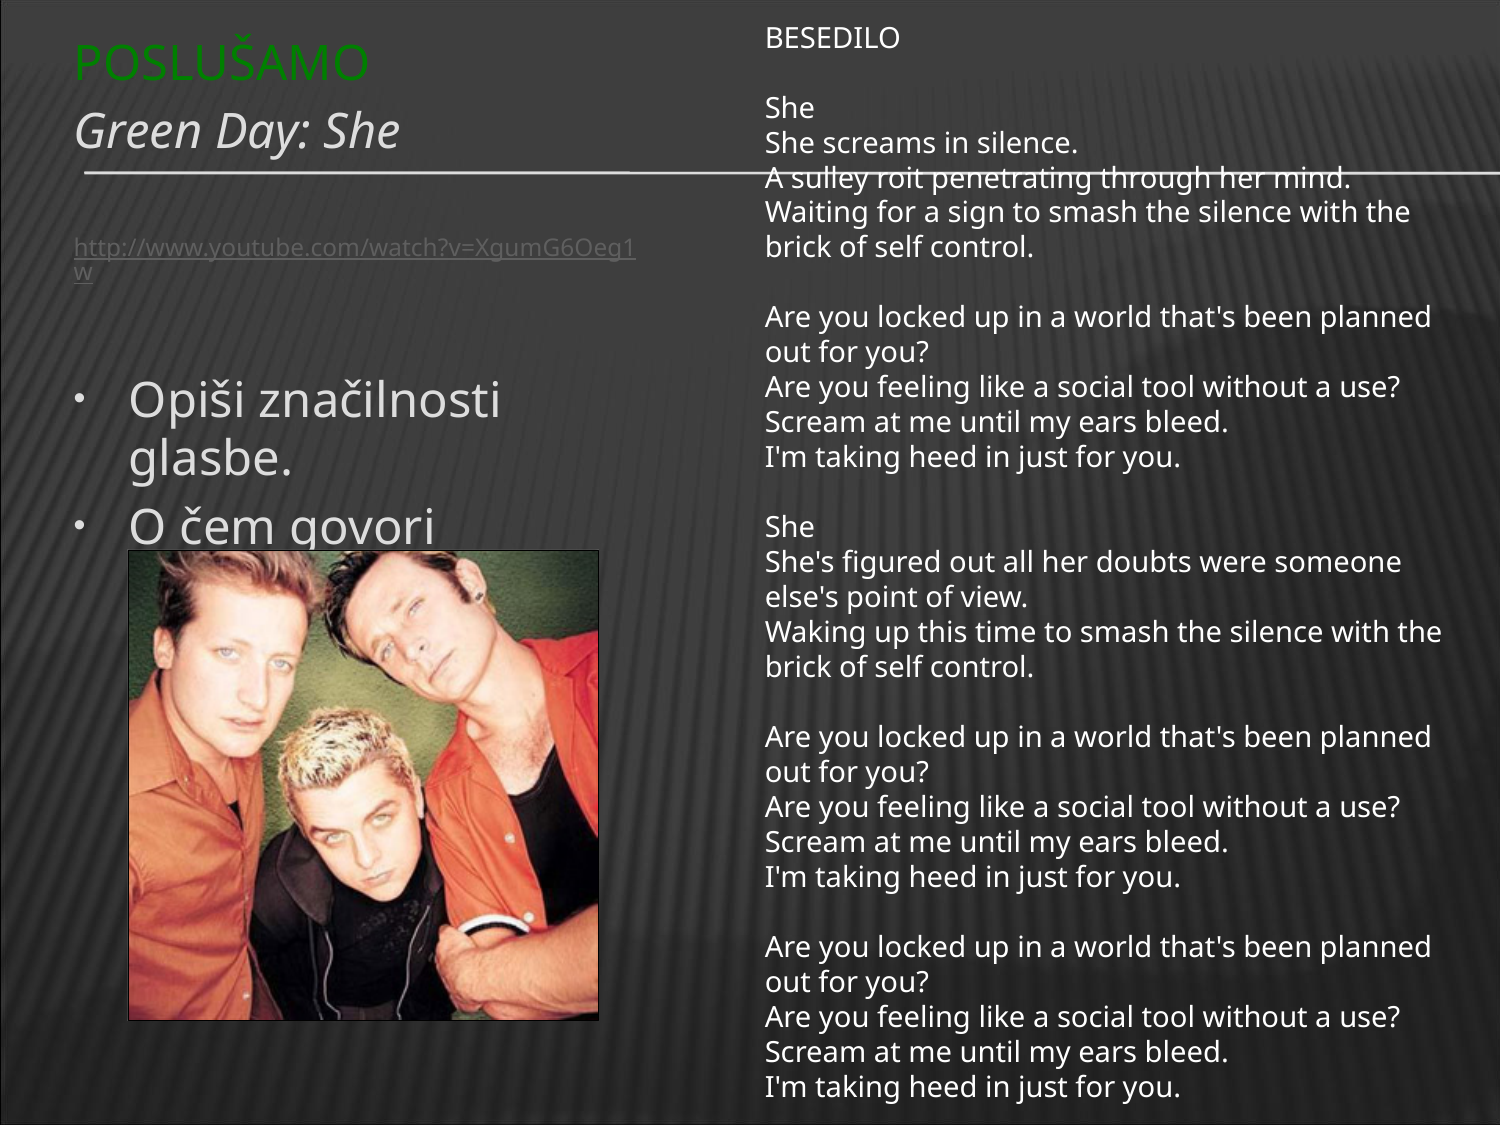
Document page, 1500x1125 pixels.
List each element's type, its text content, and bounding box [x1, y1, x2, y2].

picture [0, 0, 1500, 1125]
text_box BESEDILO She She screams in silence. A sulley roit penetrating through her mind. Waiting for a sign to smash the silence with the brick of self control. Are you locked up in a world that's been planned out for you? Are you feeling like a social tool without a use? Scream at me until my ears bleed. I'm taking heed in just for you. She She's figured out all her doubts were someone else's point of view. Waking up this time to smash the silence with the brick of self control. Are you locked up in a world that's been planned out for you? Are you feeling like a social tool without a use? Scream at me until my ears bleed. I'm taking heed in just for you. Are you locked up in a world that's been planned out for you? Are you feeling like a social tool without a use? Scream at me until my ears bleed. I'm taking heed in just for you. [750, 11, 1465, 1111]
picture [128, 550, 598, 1020]
list POSLUŠAMO Green Day: She http://www.youtube.com/watch?v=XgumG6Oeg1w Opiši značilnosti glasbe. O čem govori besedilo? [58, 23, 668, 598]
